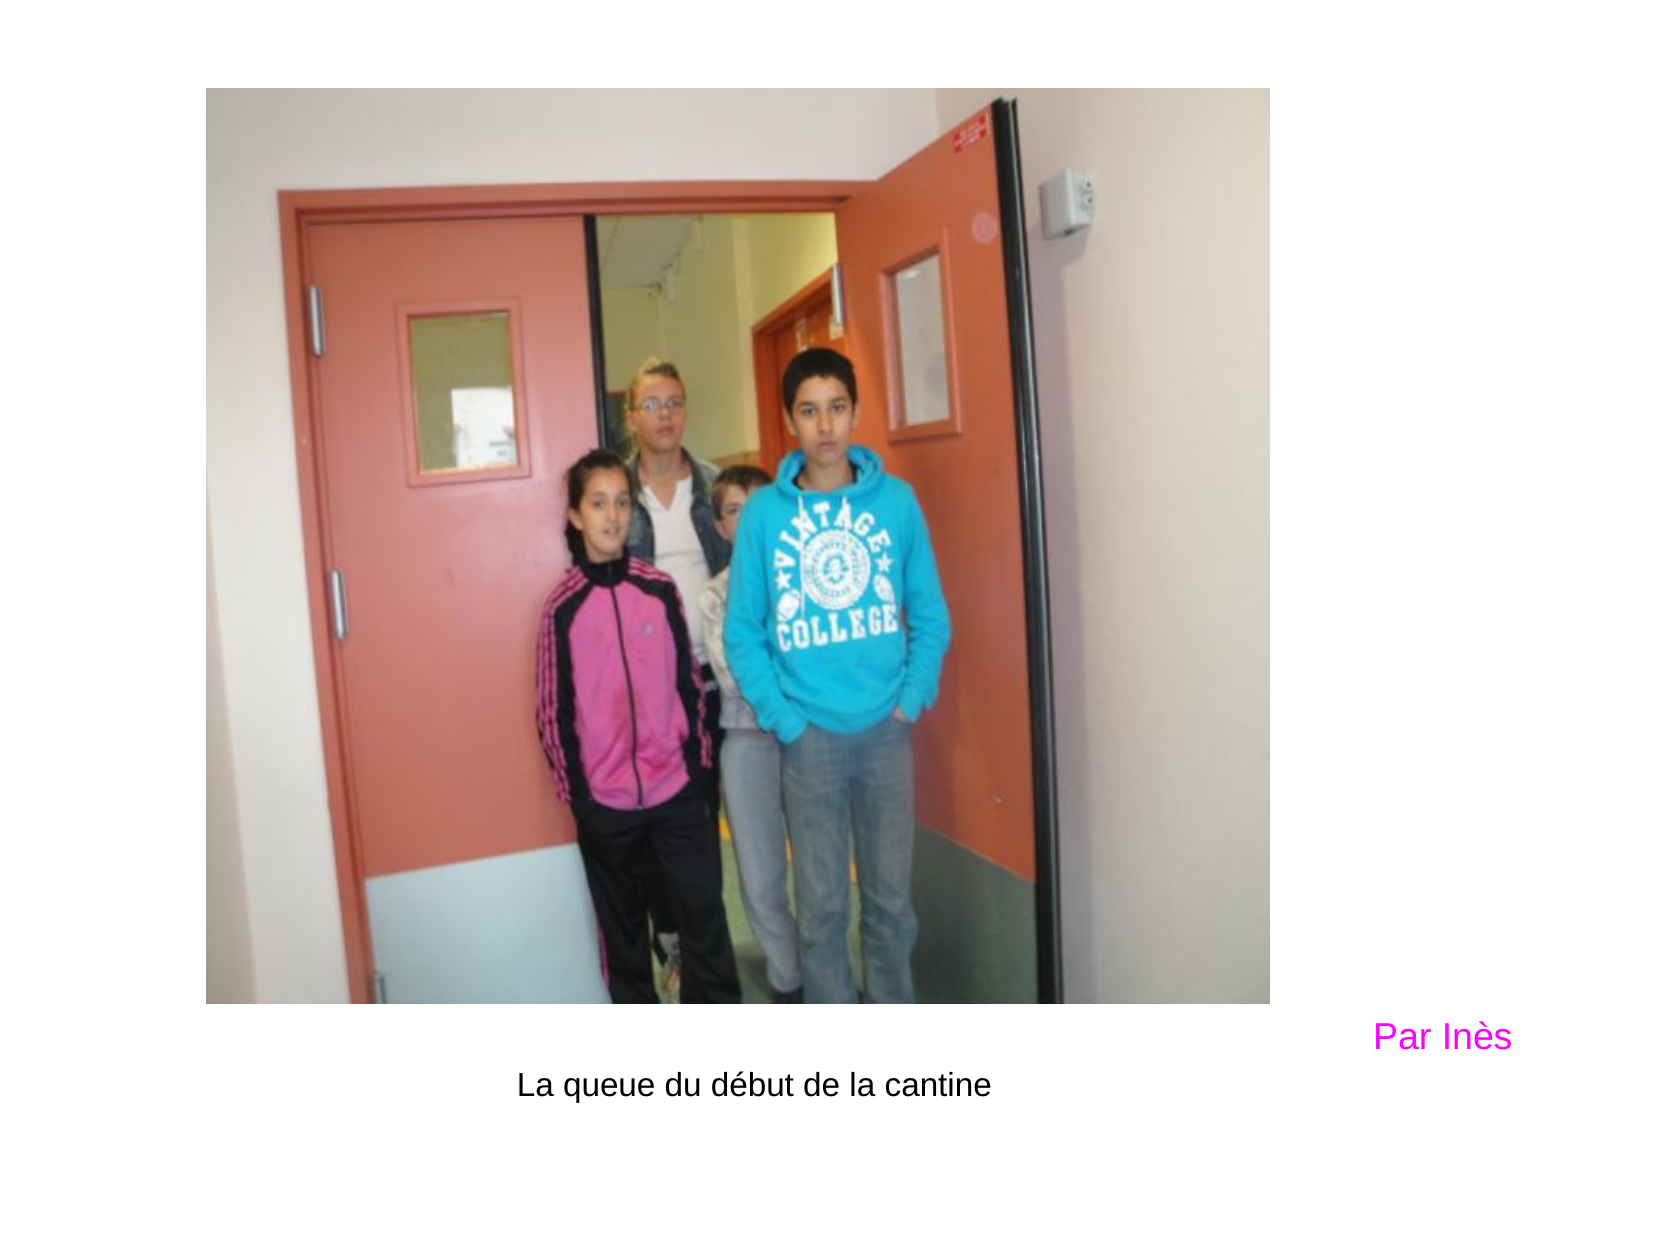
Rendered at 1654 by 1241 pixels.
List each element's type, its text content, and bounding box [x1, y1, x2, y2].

text_box Par Inès [1358, 1006, 1566, 1063]
text_box La queue du début de la cantine [502, 1057, 1106, 1122]
picture [206, 88, 1270, 1004]
